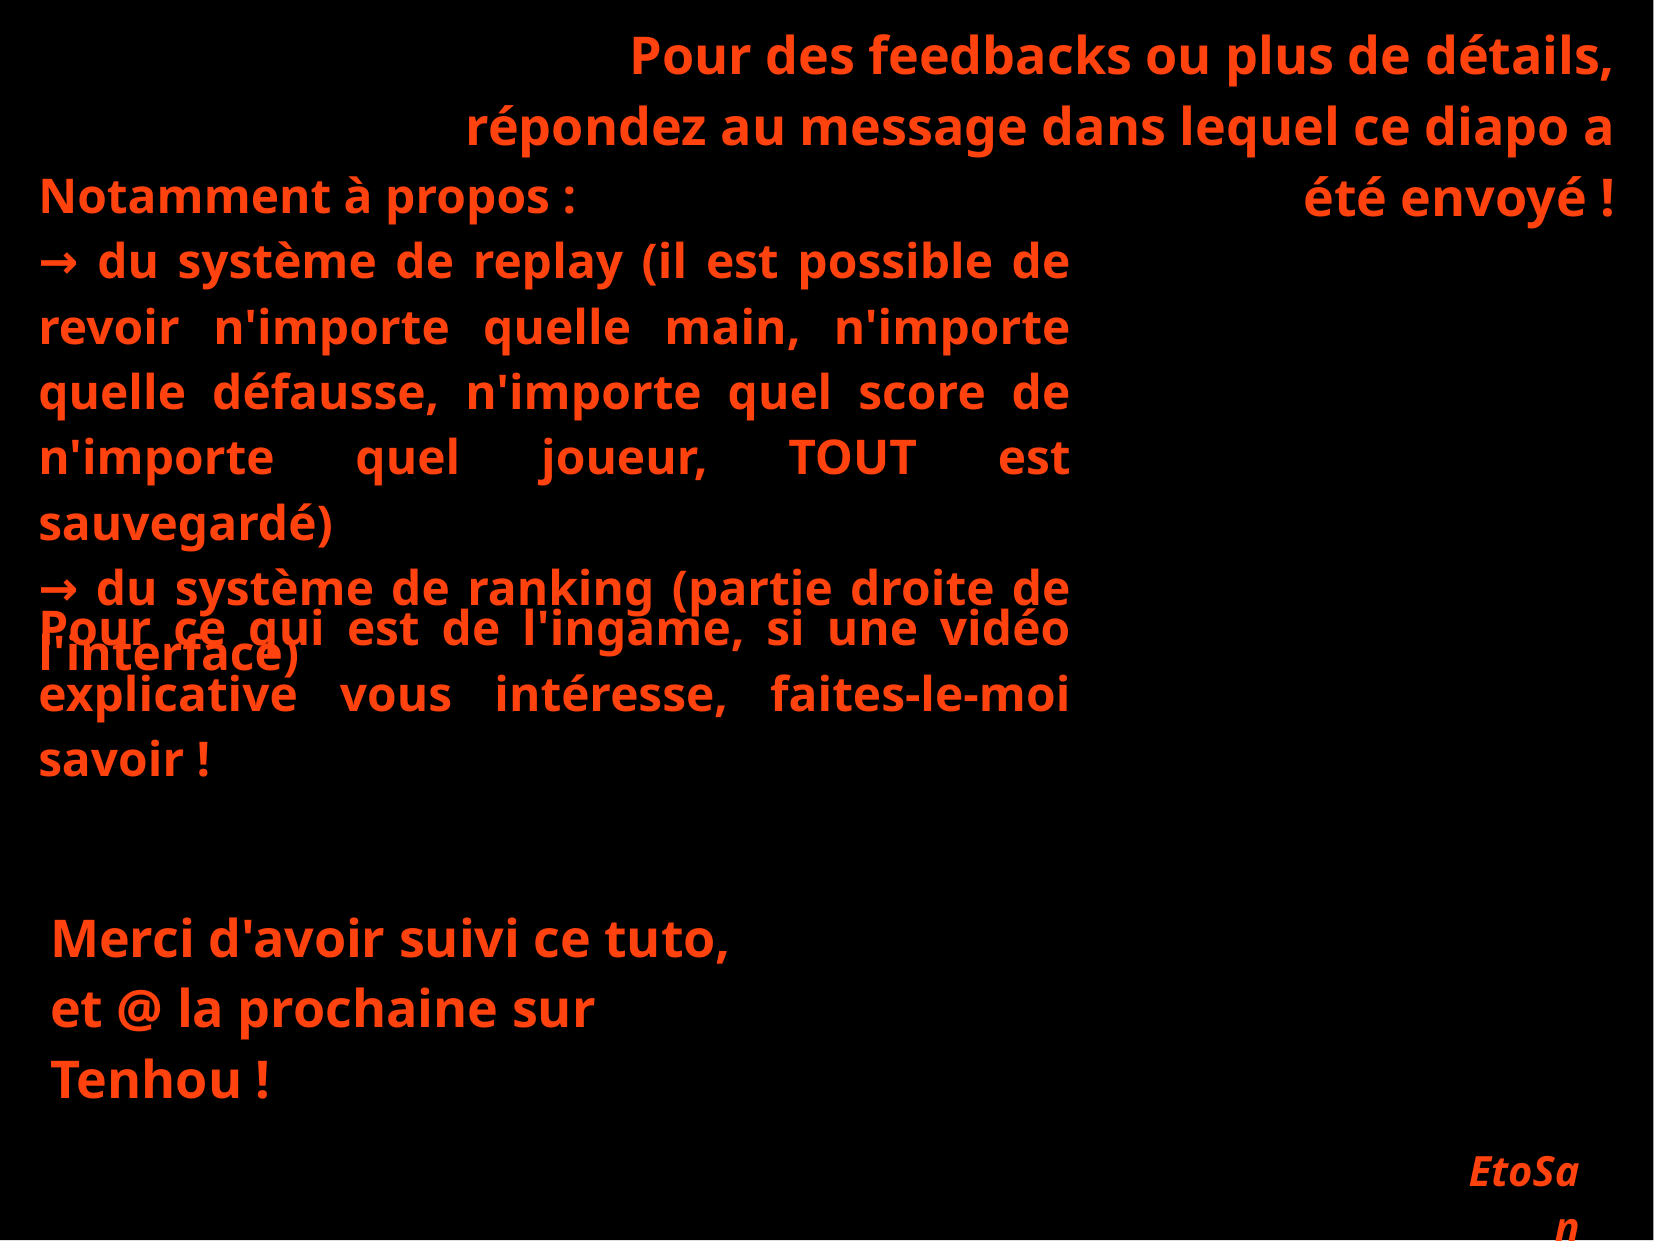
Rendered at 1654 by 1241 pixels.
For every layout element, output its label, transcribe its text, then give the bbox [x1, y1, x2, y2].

text_box Pour ce qui est de l'ingame, si une vidéo explicative vous intéresse, faites-le-moi savoir ! [23, 587, 1087, 721]
text_box [1561, 1224, 1571, 1241]
text_box Notamment à propos : → du système de replay (il est possible de revoir n'importe quelle main, n'importe quelle défausse, n'importe quel score de n'importe quel joueur, TOUT est sauvegardé) → du système de ranking (partie droite de l'interface) [23, 155, 1087, 554]
text_box [0, 0, 1654, 1241]
text_box Pour des feedbacks ou plus de détails, répondez au message dans lequel ce diapo a été envoyé ! [448, 11, 1630, 156]
text_box Merci d'avoir suivi ce tuto, et @ la prochaine sur Tenhou ! [35, 894, 780, 1087]
text_box EtoSan [1429, 1133, 1595, 1205]
